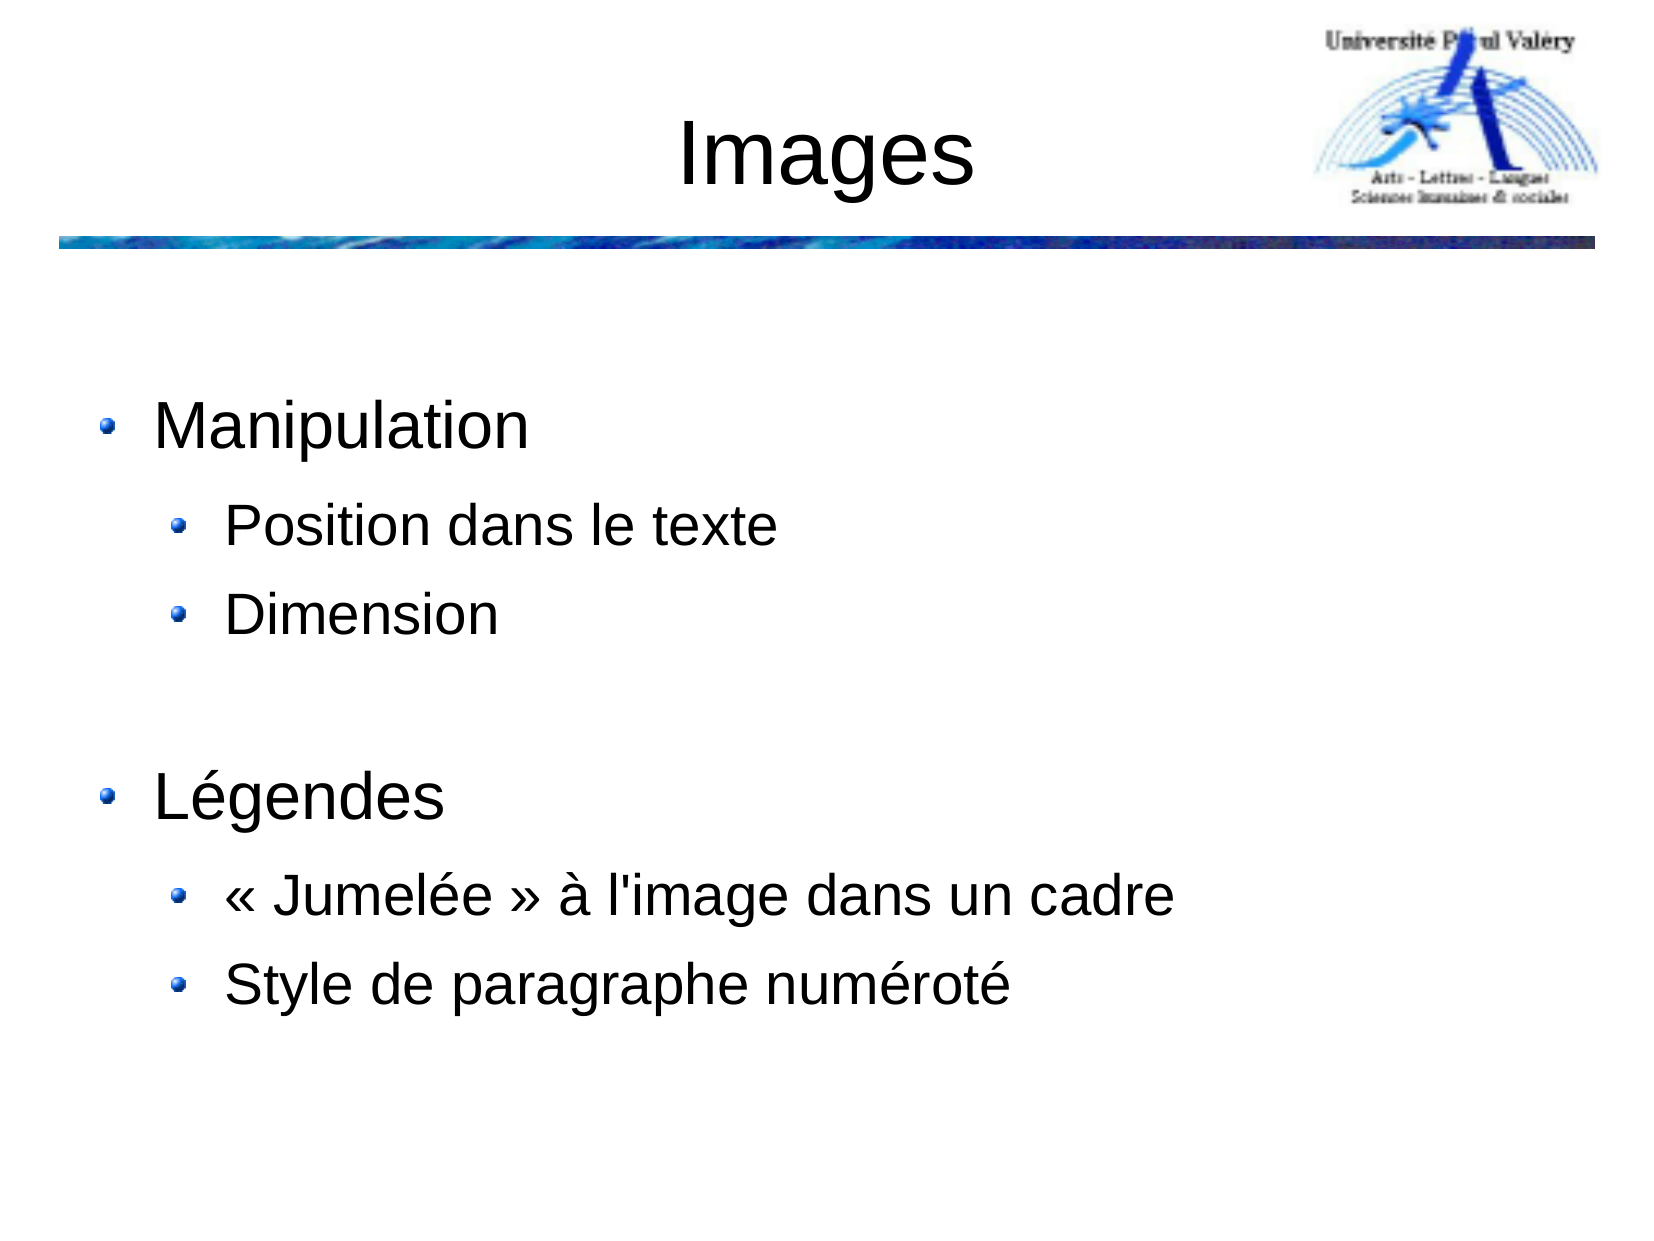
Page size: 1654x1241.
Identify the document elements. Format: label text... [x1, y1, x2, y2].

picture [59, 236, 81, 244]
list Manipulation Position dans le texte Dimension Légendes « Jumelée » à l'image dans un cadre Style de paragraphe numéroté [82, 284, 1571, 1017]
picture [1262, 0, 1654, 253]
title Images [82, 56, 1571, 250]
